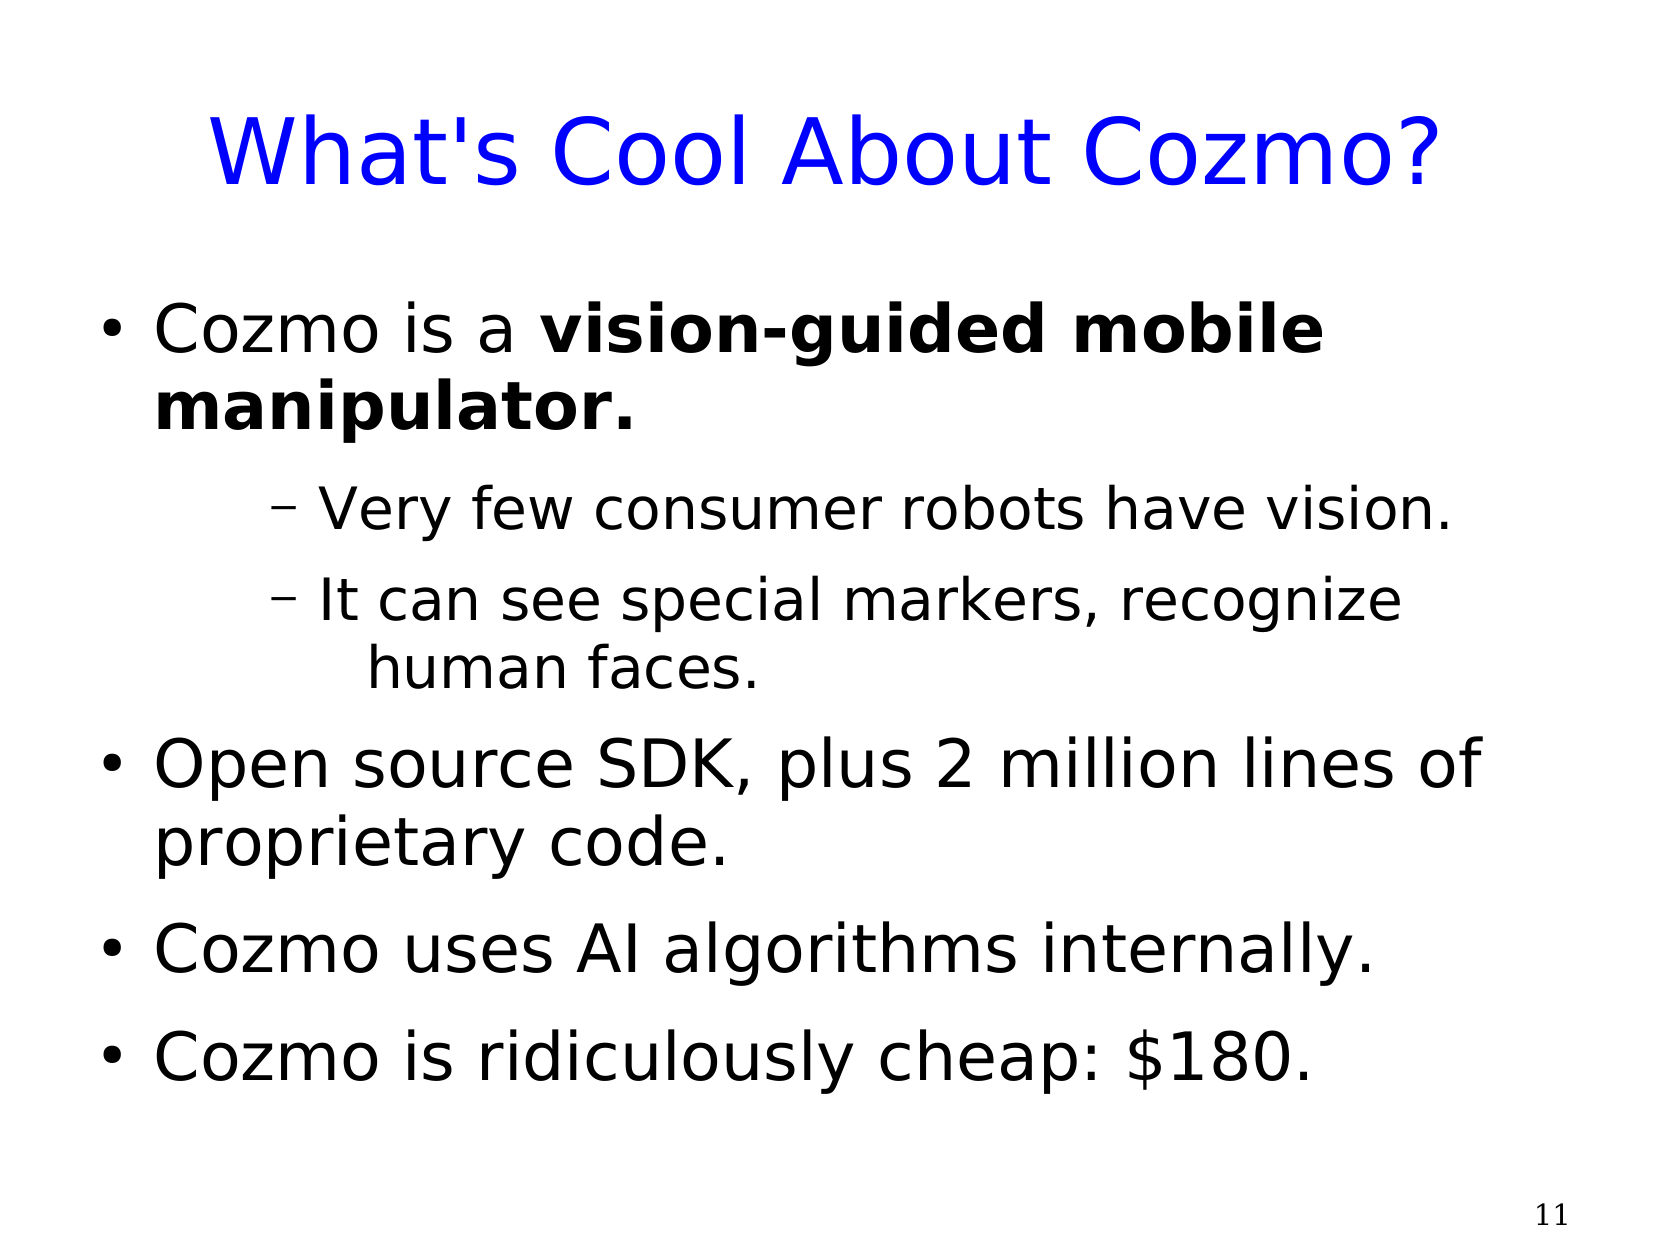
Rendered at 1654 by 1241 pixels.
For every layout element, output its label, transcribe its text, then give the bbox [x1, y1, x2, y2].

title What's Cool About Cozmo? [82, 49, 1571, 257]
list Cozmo is a vision-guided mobile manipulator. Very few consumer robots have vision. It can see special markers, recognize human faces. Open source SDK, plus 2 million lines of proprietary code. Cozmo uses AI algorithms internally. Cozmo is ridiculously cheap: $180. [82, 290, 1571, 1109]
